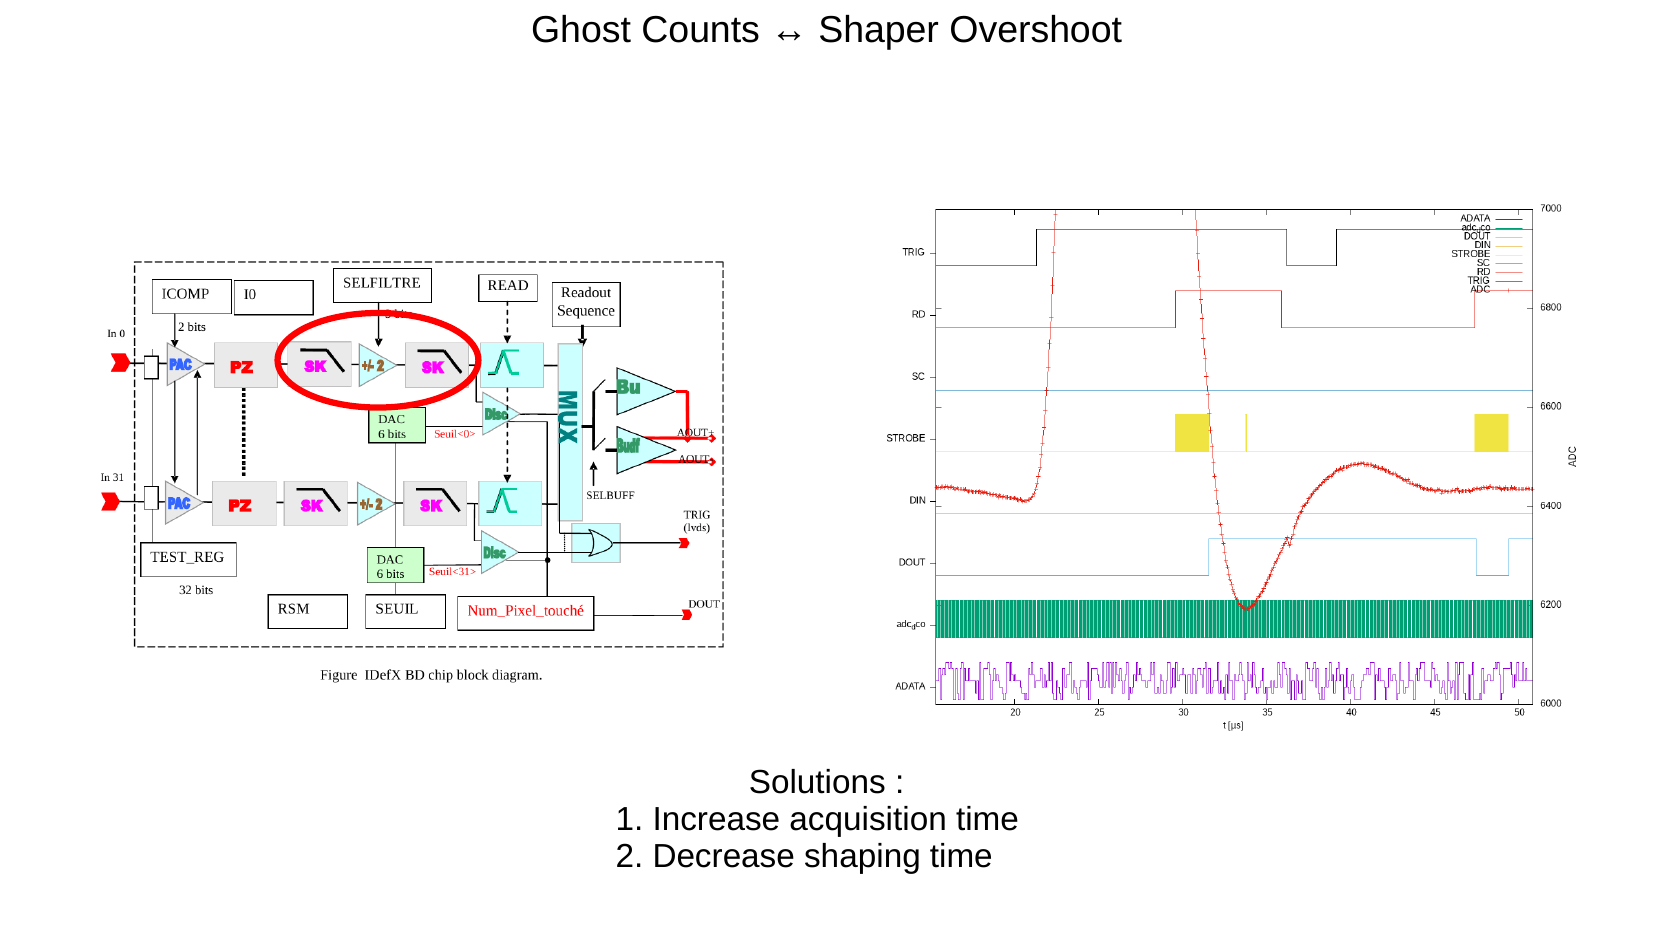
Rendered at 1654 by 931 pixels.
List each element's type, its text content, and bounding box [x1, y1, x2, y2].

picture [885, 200, 1595, 733]
text_box Solutions : 1. Increase acquisition time 2. Decrease shaping time [600, 756, 1053, 883]
picture [59, 240, 768, 692]
text_box Ghost Counts ↔ Shaper Overshoot [516, 1, 1138, 58]
